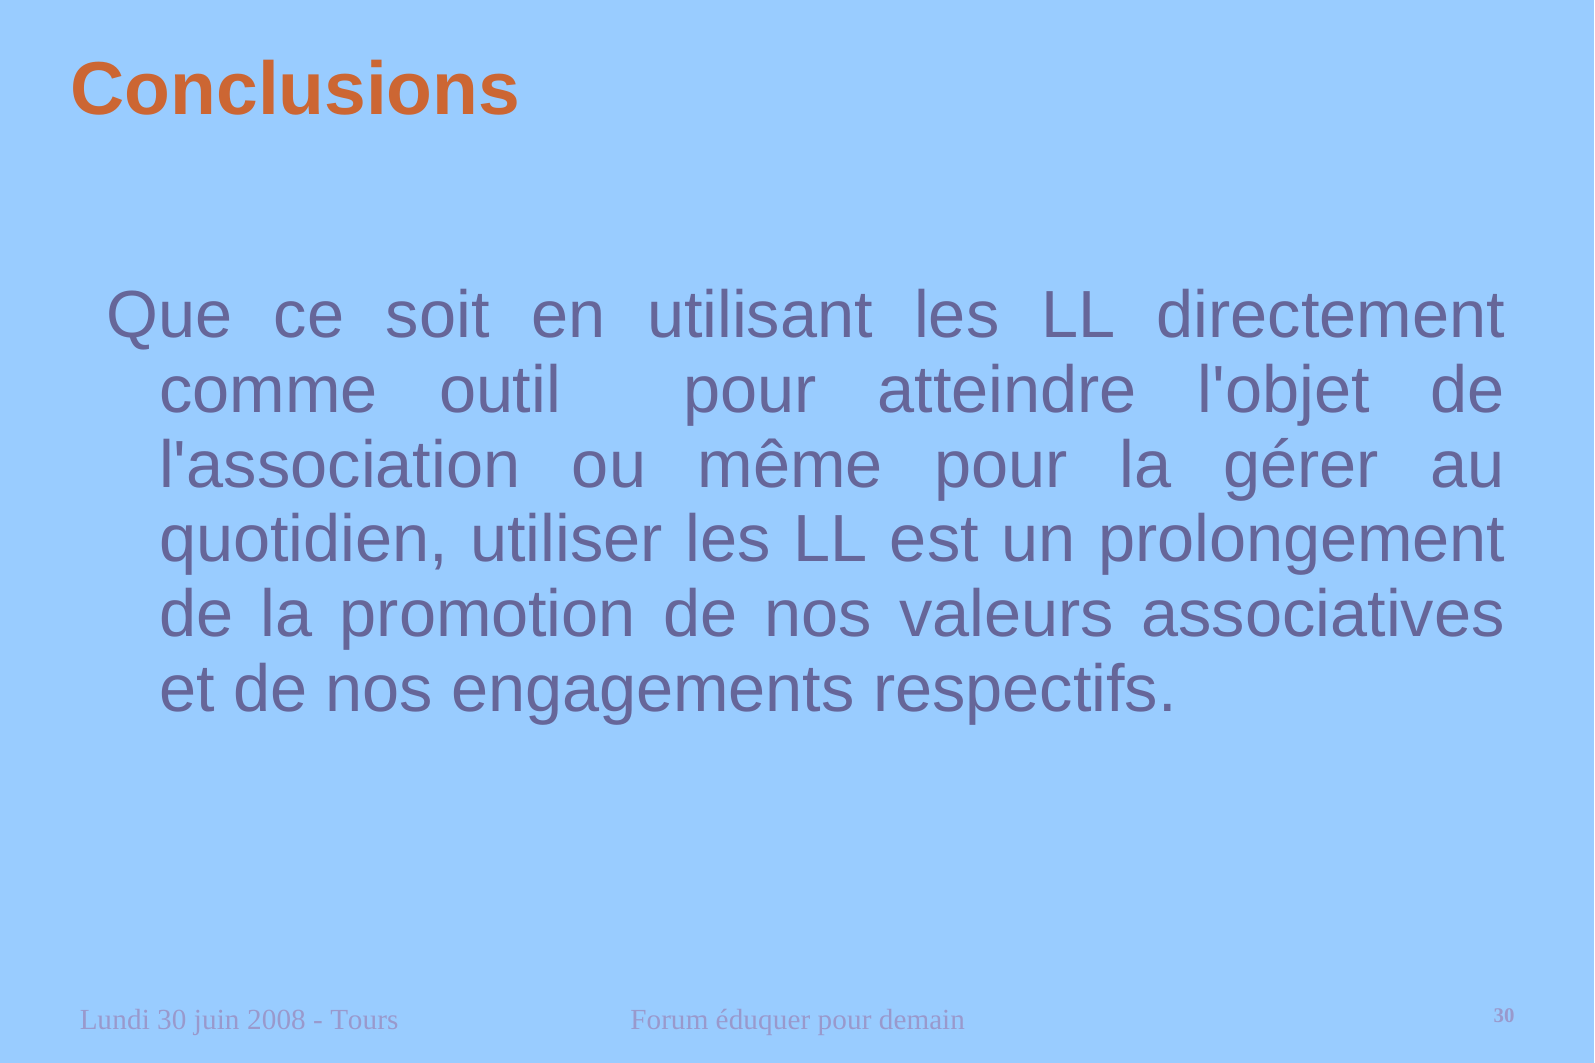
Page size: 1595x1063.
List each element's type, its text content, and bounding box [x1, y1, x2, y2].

title Conclusions [70, 0, 1506, 178]
list Que ce soit en utilisant les LL directement comme outil pour atteindre l'objet de l'association ou même pour la gérer au quotidien, utiliser les LL est un prolongement de la promotion de nos valeurs associatives et de nos engagements respectifs. [88, 277, 1506, 812]
